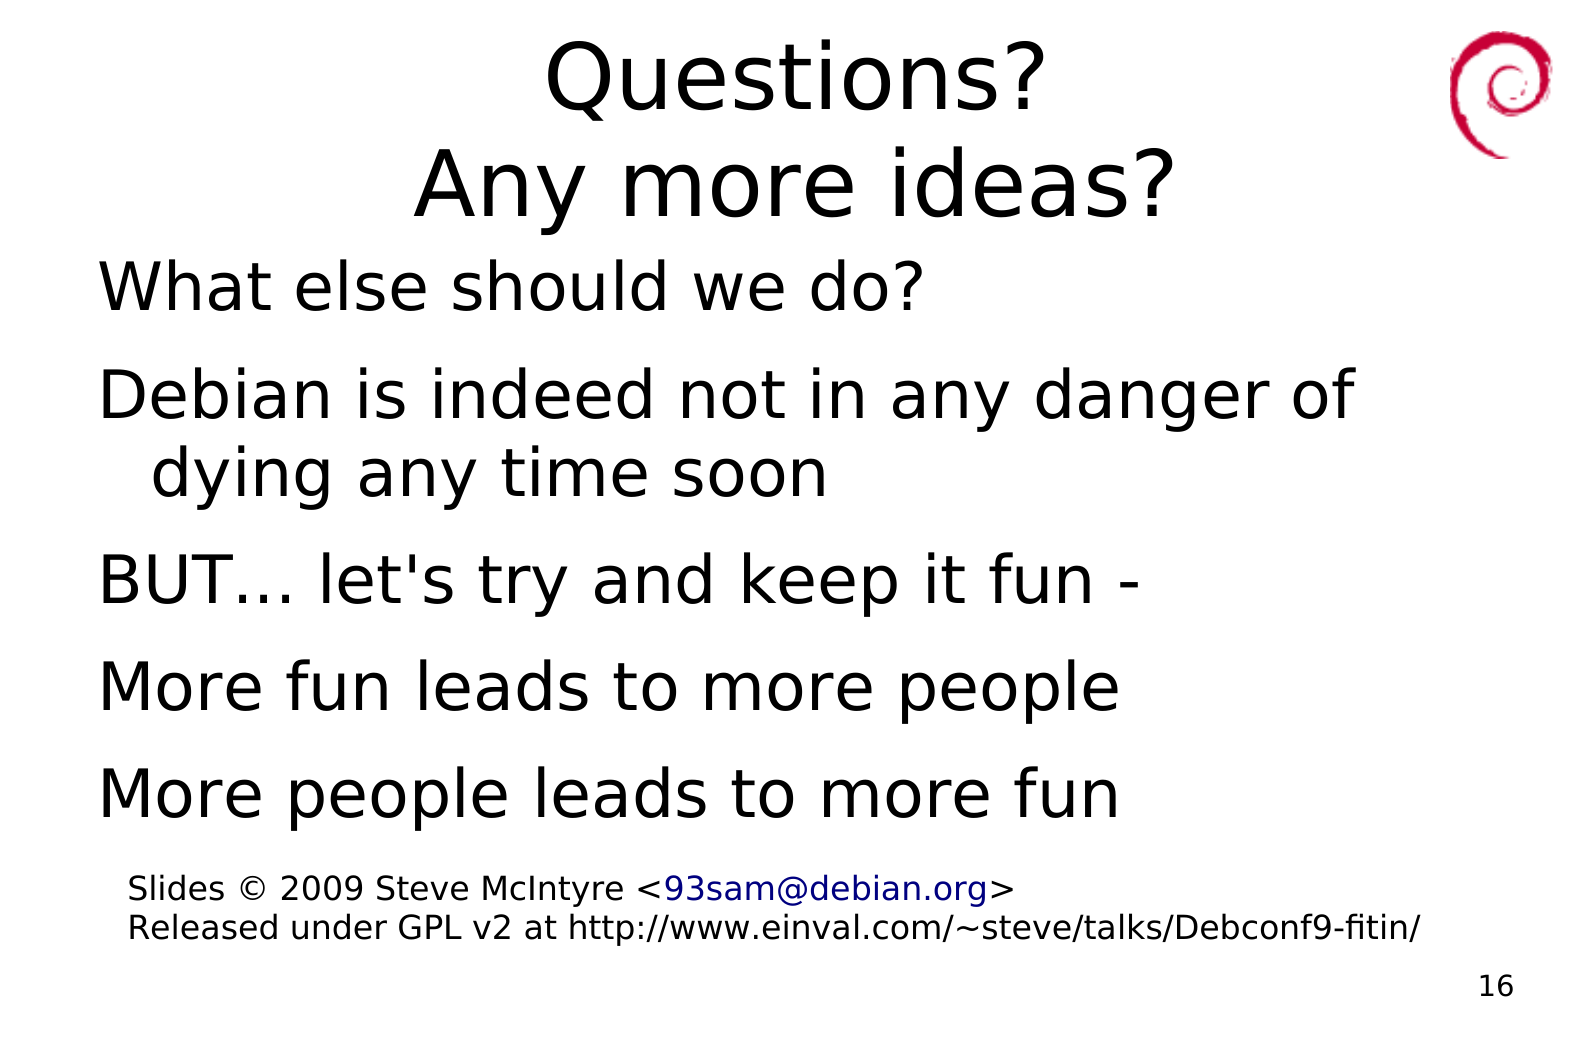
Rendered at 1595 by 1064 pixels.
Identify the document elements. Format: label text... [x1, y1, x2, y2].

picture [1515, 31, 1555, 159]
list What else should we do? Debian is indeed not in any danger of dying any time soon BUT... let's try and keep it fun - More fun leads to more people More people leads to more fun [79, 248, 1515, 936]
text_box Slides © 2009 Steve McIntyre <93sam@debian.org> Released under GPL v2 at http://www.einval.com/~steve/talks/Debconf9-fitin/ [112, 862, 1463, 955]
title Questions? Any more ideas? [79, 24, 1515, 239]
